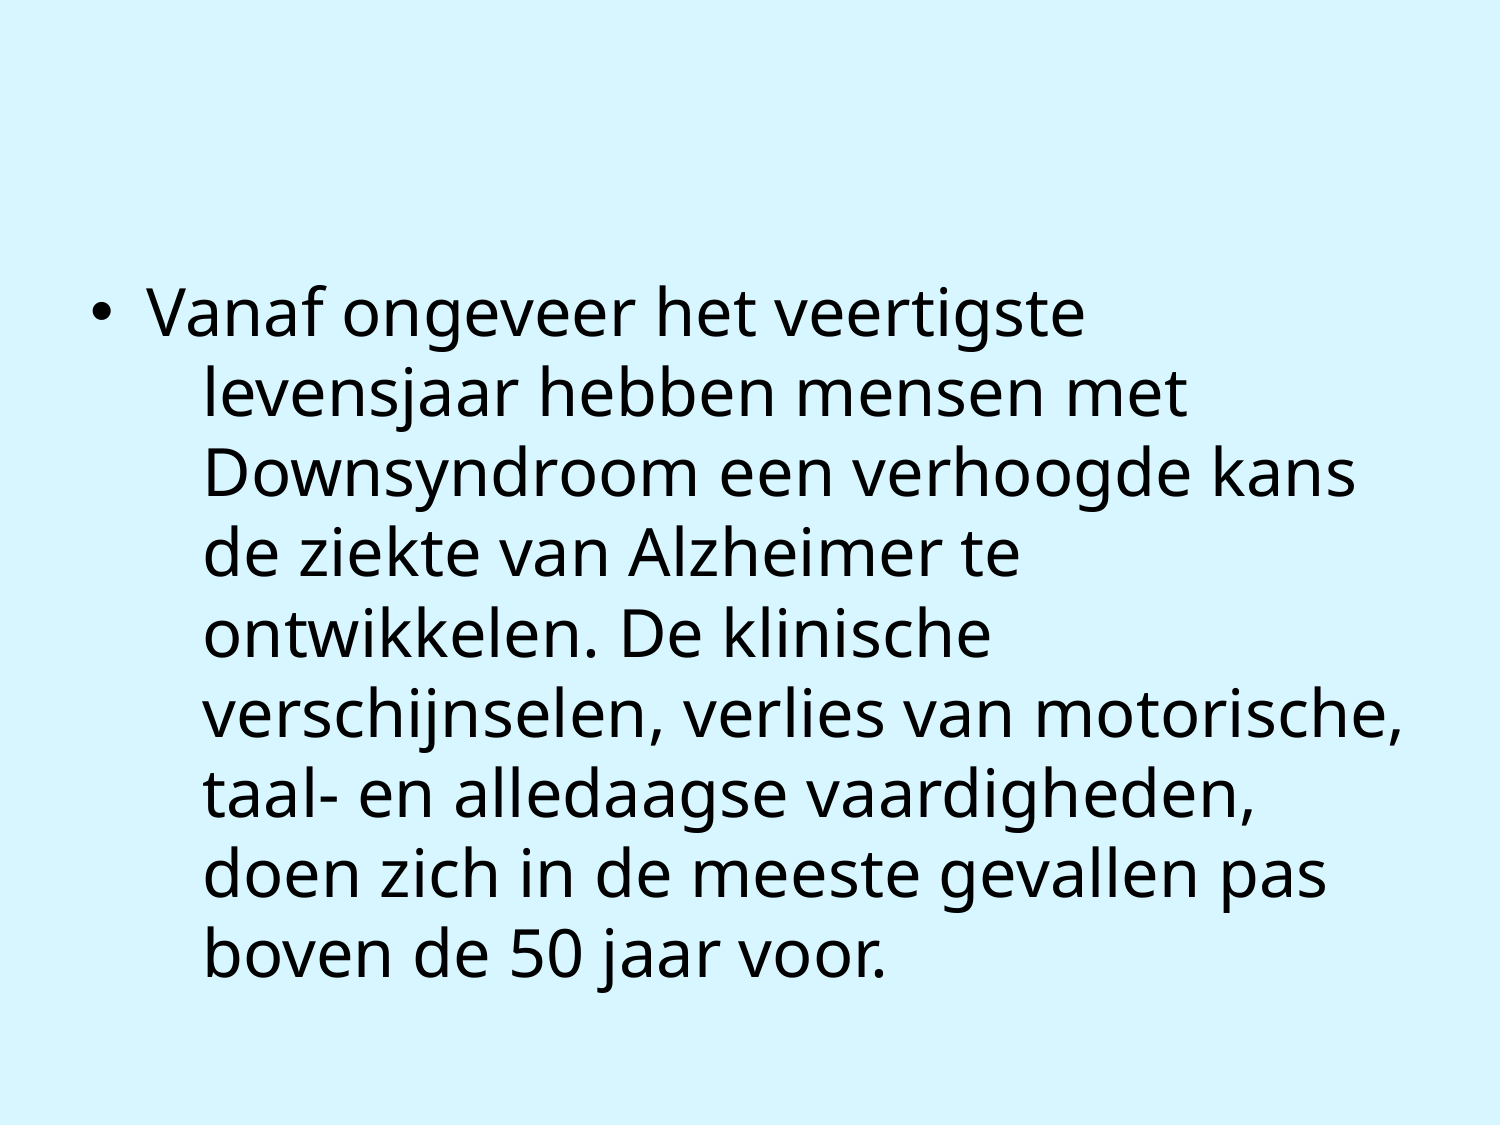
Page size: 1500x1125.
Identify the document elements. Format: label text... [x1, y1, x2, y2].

list Vanaf ongeveer het veertigste levensjaar hebben mensen met Downsyndroom een verhoogde kans de ziekte van Alzheimer te ontwikkelen. De klinische verschijnselen, verlies van motorische, taal- en alledaagse vaardigheden, doen zich in de meeste gevallen pas boven de 50 jaar voor. [75, 262, 1426, 1005]
